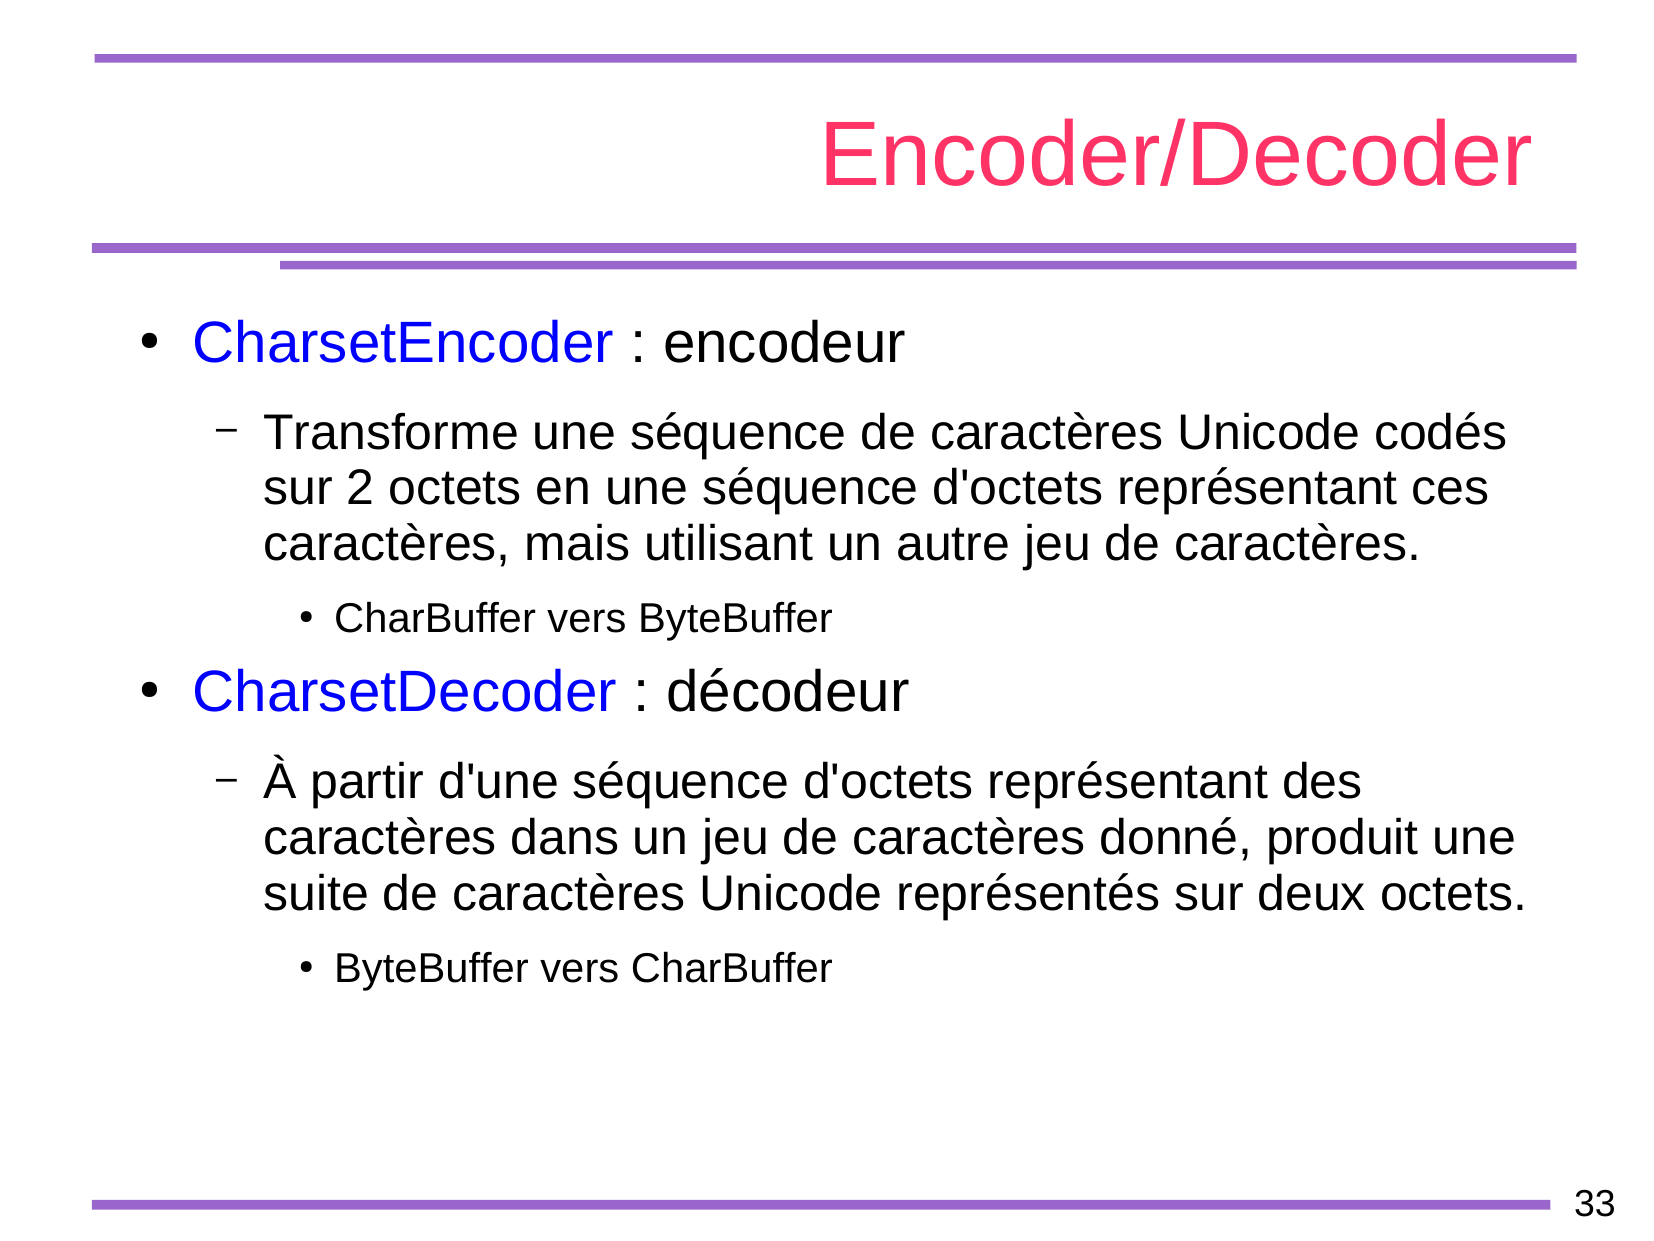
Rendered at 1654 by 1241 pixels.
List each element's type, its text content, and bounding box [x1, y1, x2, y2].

title Encoder/Decoder [121, 49, 1534, 257]
list CharsetEncoder : encodeur Transforme une séquence de caractères Unicode codés sur 2 octets en une séquence d'octets représentant ces caractères, mais utilisant un autre jeu de caractères. CharBuffer vers ByteBuffer CharsetDecoder : décodeur À partir d'une séquence d'octets représentant des caractères dans un jeu de caractères donné, produit une suite de caractères Unicode représentés sur deux octets. ByteBuffer vers CharBuffer [121, 309, 1534, 1162]
